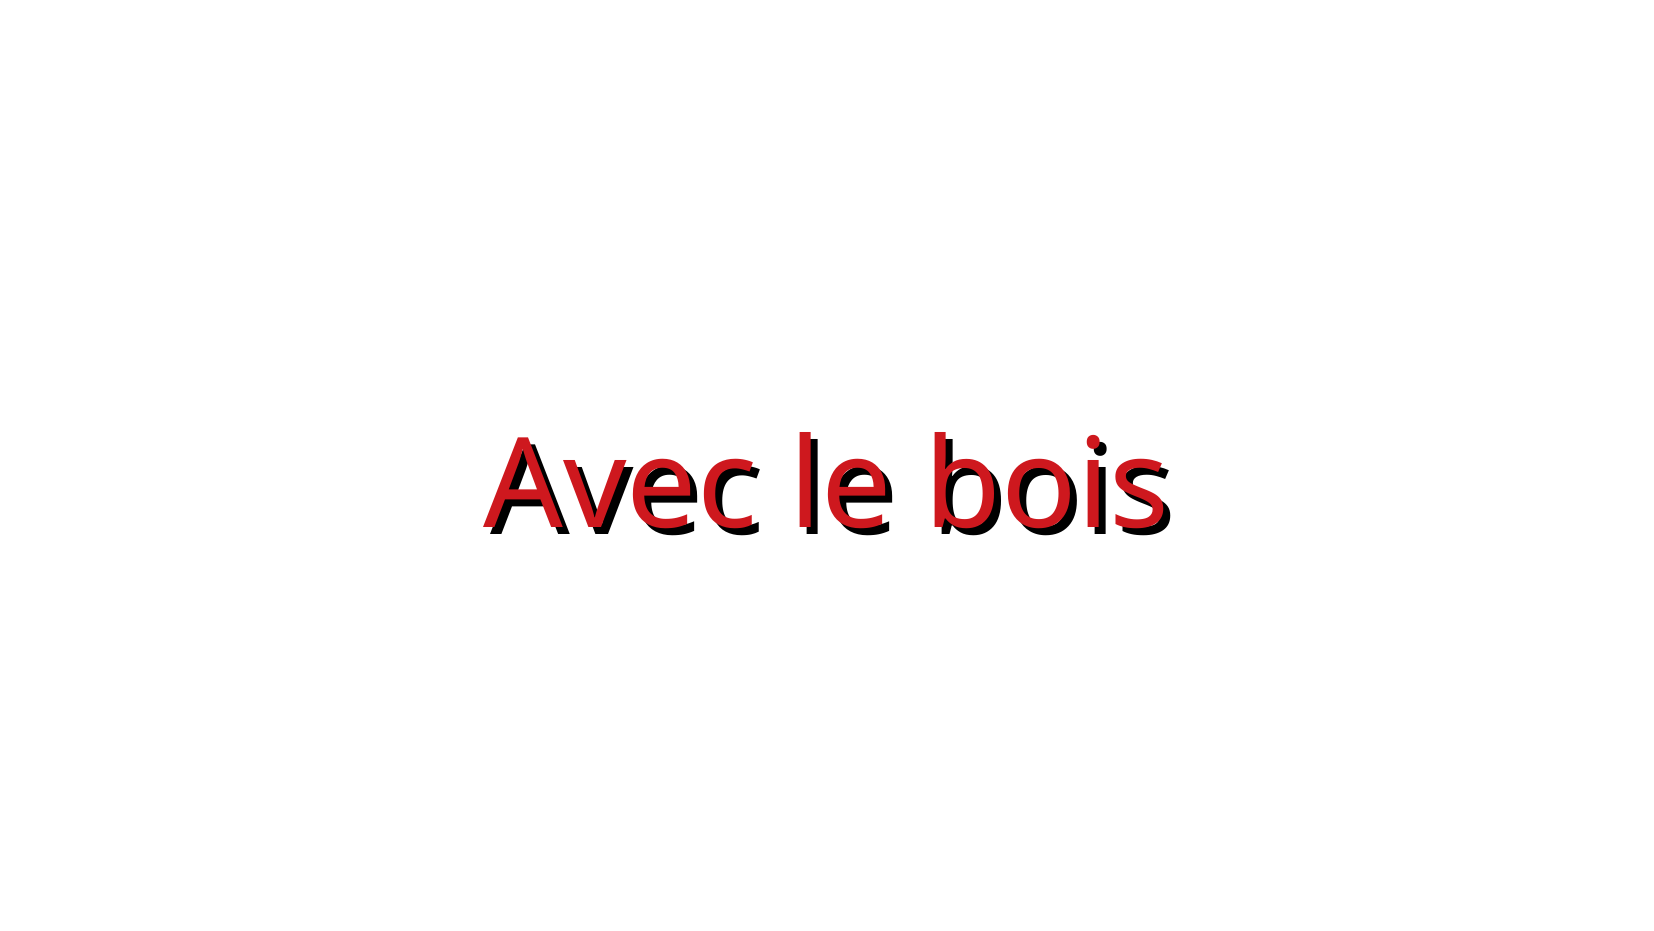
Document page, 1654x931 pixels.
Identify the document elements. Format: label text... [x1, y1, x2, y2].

title Avec le bois [82, 37, 1571, 922]
